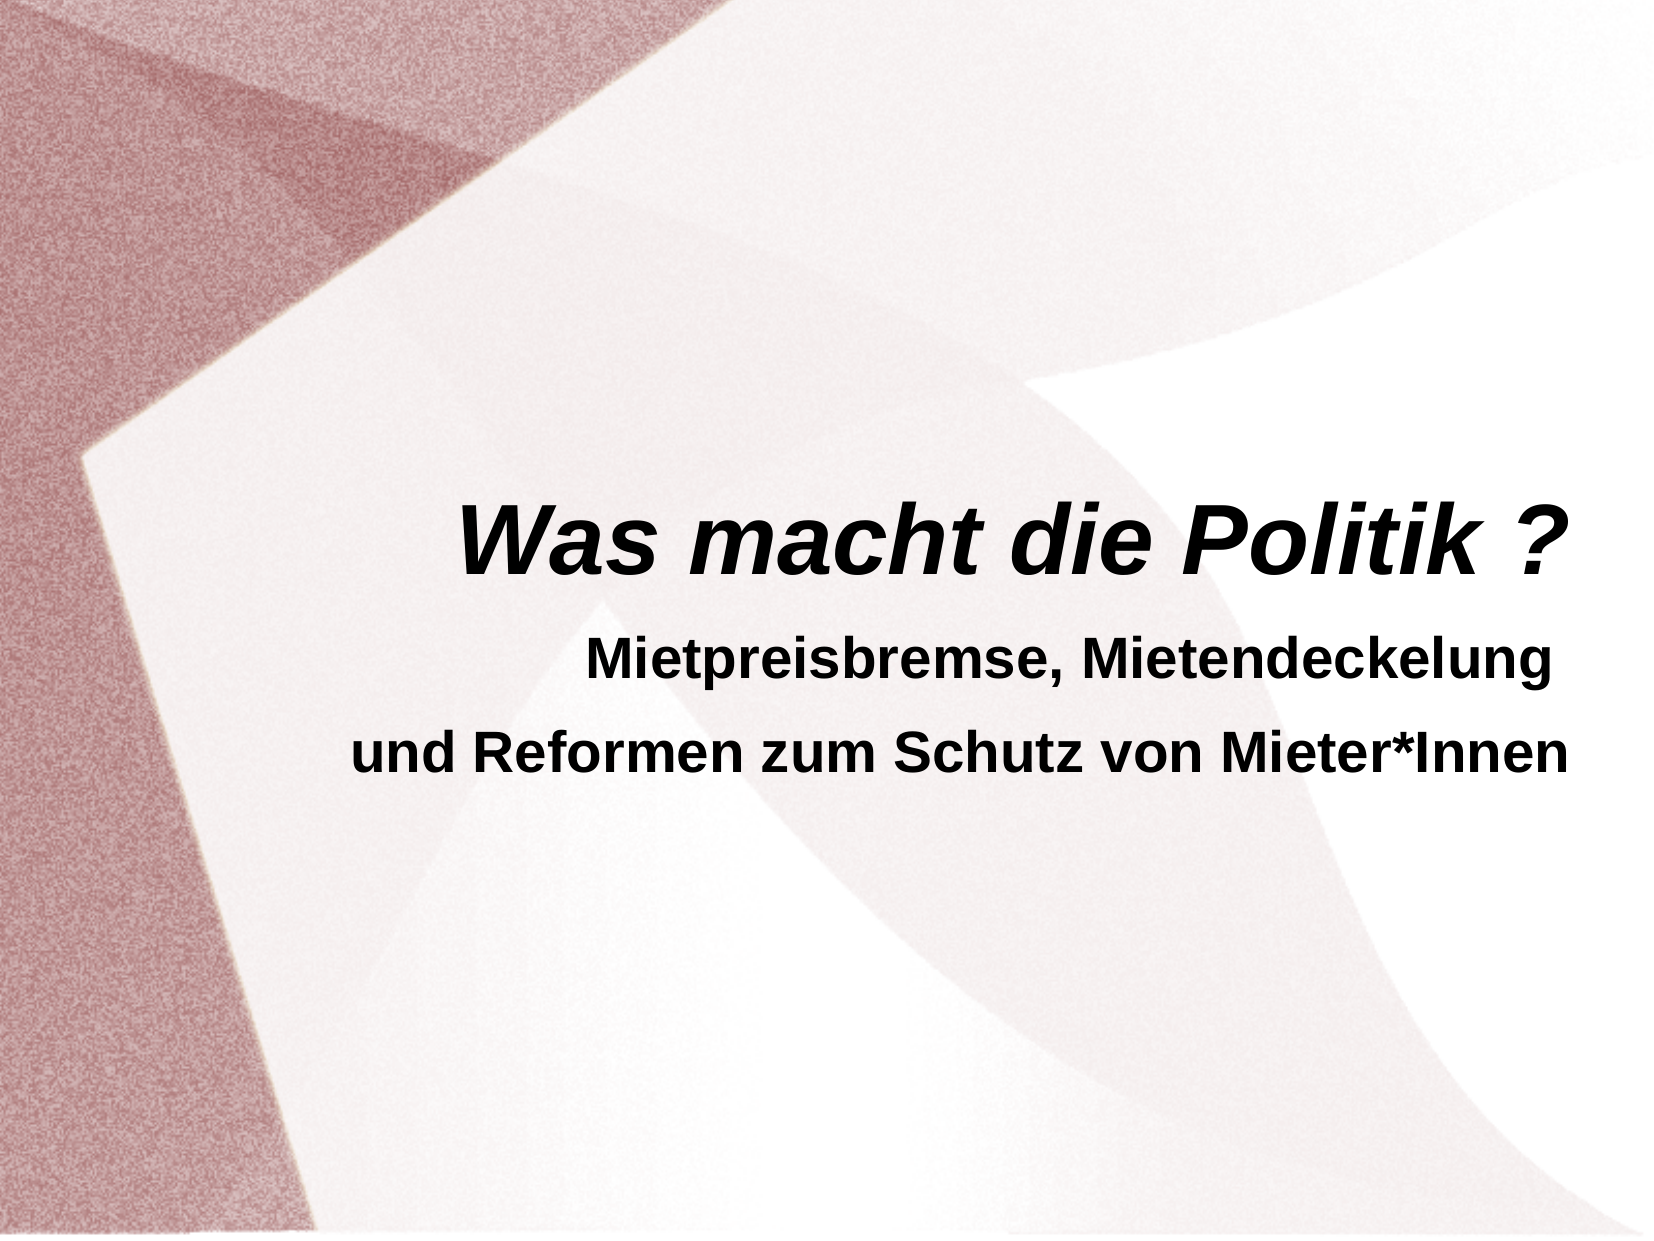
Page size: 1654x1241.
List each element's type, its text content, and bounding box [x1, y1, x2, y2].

picture [0, 0, 1654, 1241]
list Was macht die Politik ? Mietpreisbremse, Mietendeckelung und Reformen zum Schutz von Mieter*Innen [94, 484, 1571, 1083]
